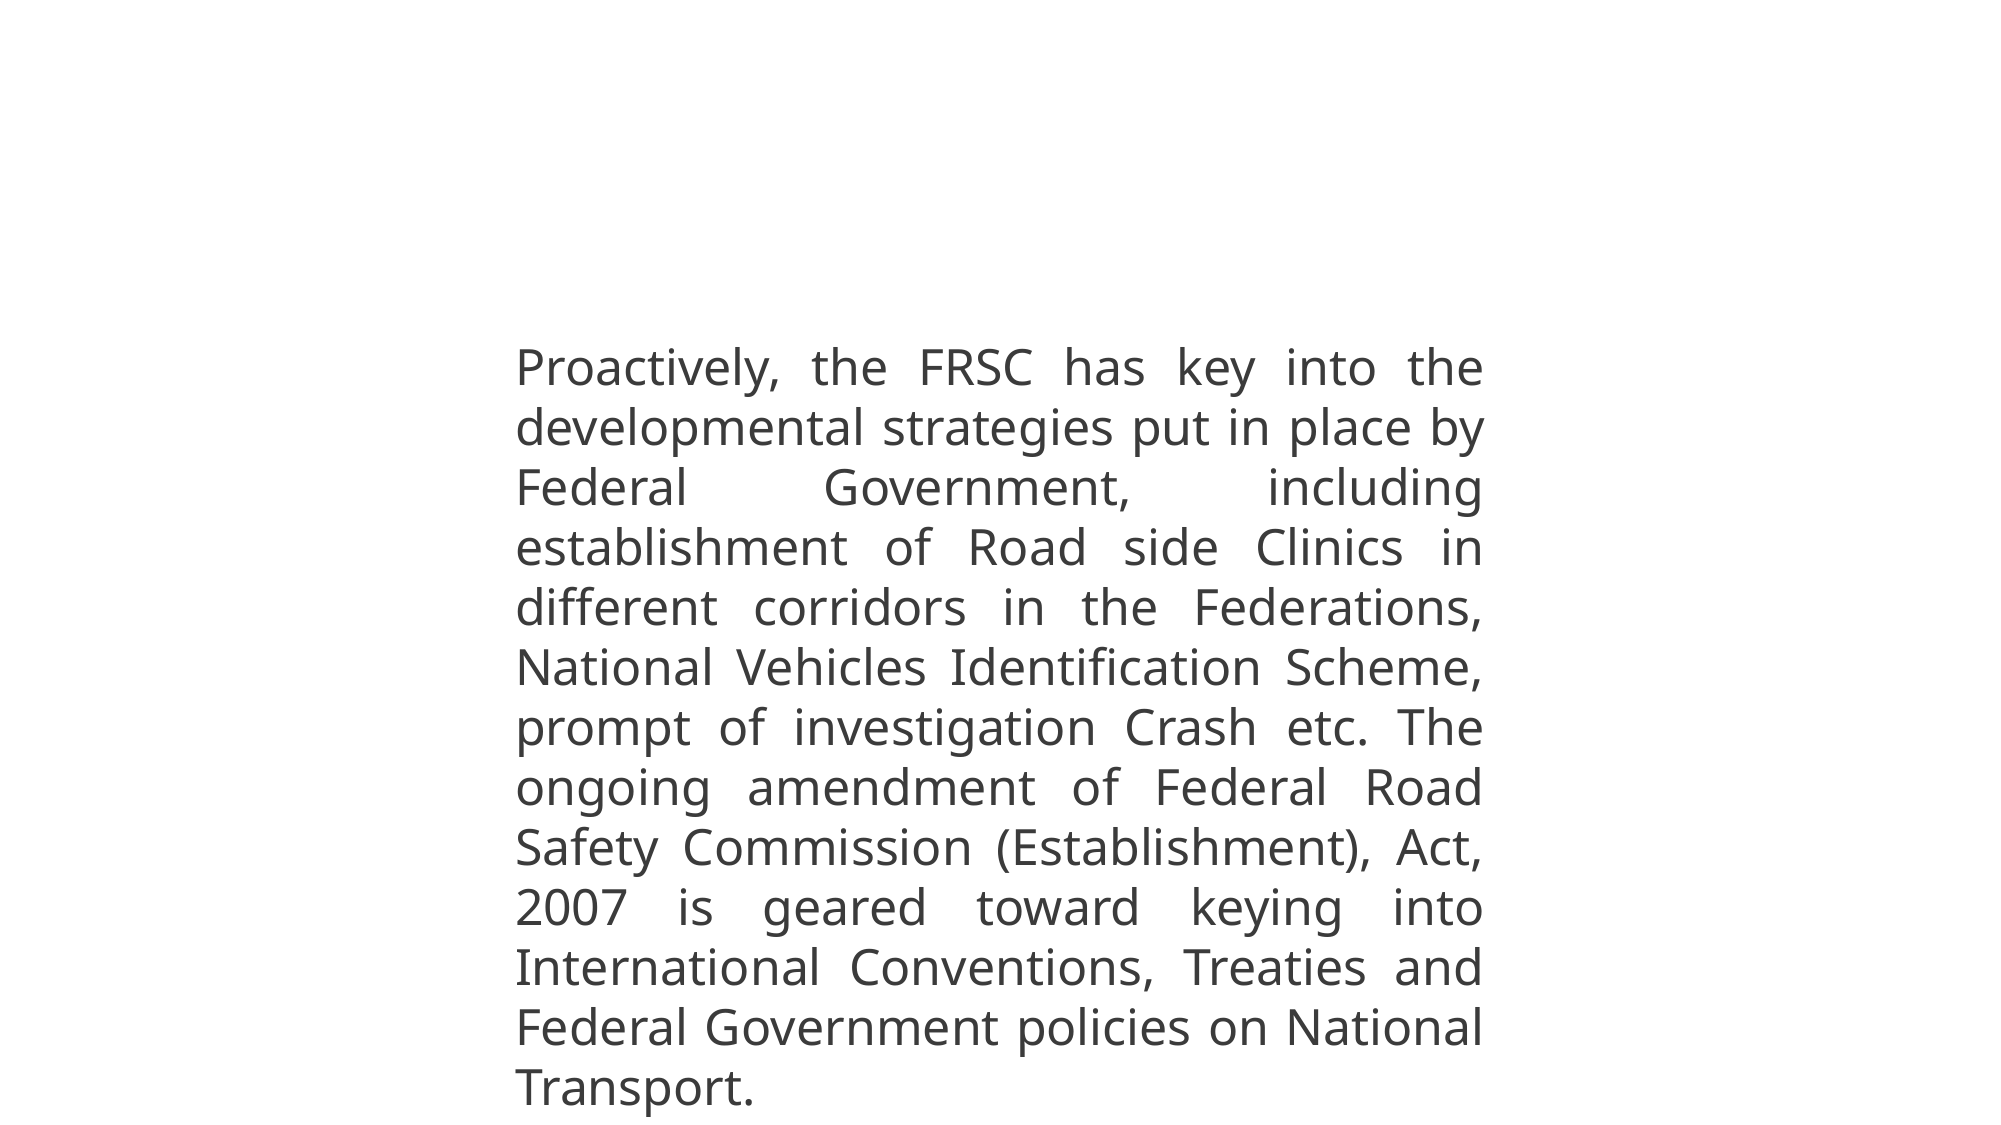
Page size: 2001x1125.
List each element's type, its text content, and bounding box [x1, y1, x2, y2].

text_box Proactively, the FRSC has key into the developmental strategies put in place by Federal Government, including establishment of Road side Clinics in different corridors in the Federations, National Vehicles Identification Scheme, prompt of investigation Crash etc. The ongoing amendment of Federal Road Safety Commission (Establishment), Act, 2007 is geared toward keying into International Conventions, Treaties and Federal Government policies on National Transport. [500, 328, 1500, 1123]
